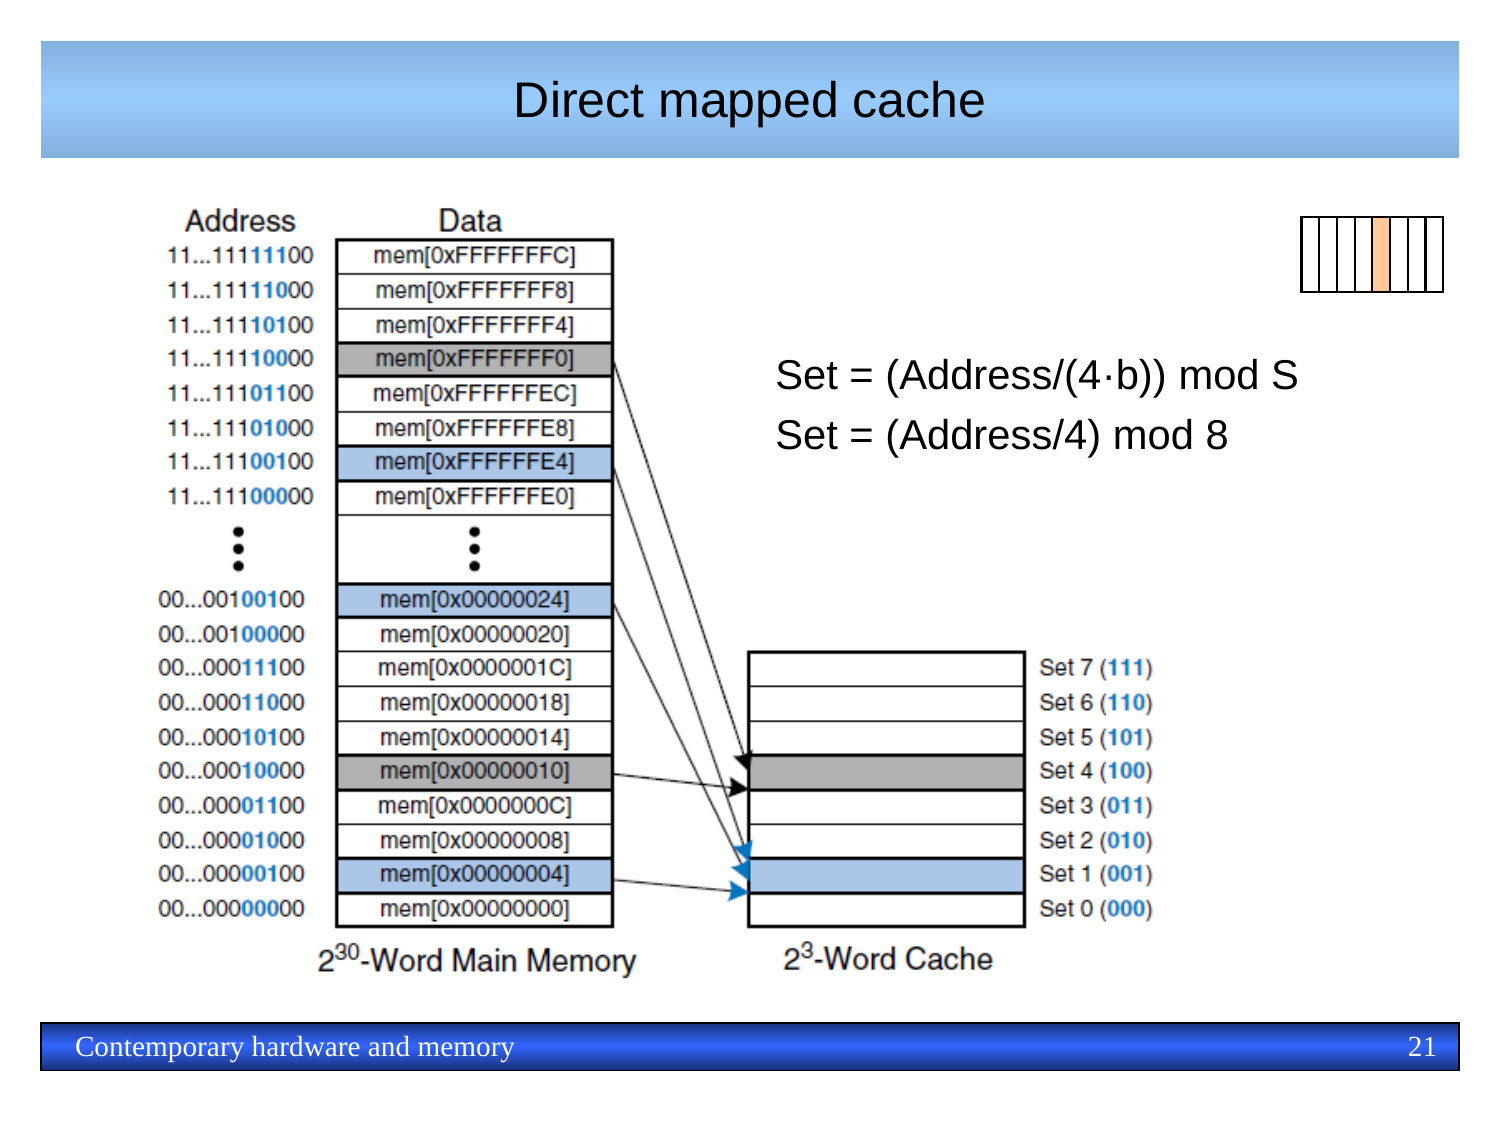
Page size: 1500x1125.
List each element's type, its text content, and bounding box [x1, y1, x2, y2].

table_cell [1408, 293, 1443, 345]
table_cell [1320, 218, 1336, 291]
table_cell [1391, 218, 1407, 291]
table_header [1337, 168, 1355, 216]
table_header [1319, 168, 1337, 216]
table_header [1426, 168, 1443, 216]
table_cell [1338, 218, 1354, 291]
table_cell [1356, 218, 1371, 291]
table_cell [1302, 293, 1337, 345]
title Direct mapped cache [41, 41, 1459, 158]
table_header [1372, 168, 1390, 216]
table_cell [1372, 293, 1408, 345]
table_cell [1373, 218, 1389, 291]
table_cell [1409, 218, 1424, 291]
picture [151, 187, 1171, 990]
table_header [1355, 168, 1372, 216]
text_box Set = (Address/(4·b)) mod S Set = (Address/4) mod 8 [760, 340, 1318, 516]
table_header [1390, 168, 1408, 216]
table_header [1302, 168, 1319, 216]
table_cell [1303, 218, 1318, 291]
table_header [1408, 168, 1426, 216]
table_cell [1337, 293, 1372, 345]
table_cell [1427, 218, 1442, 291]
